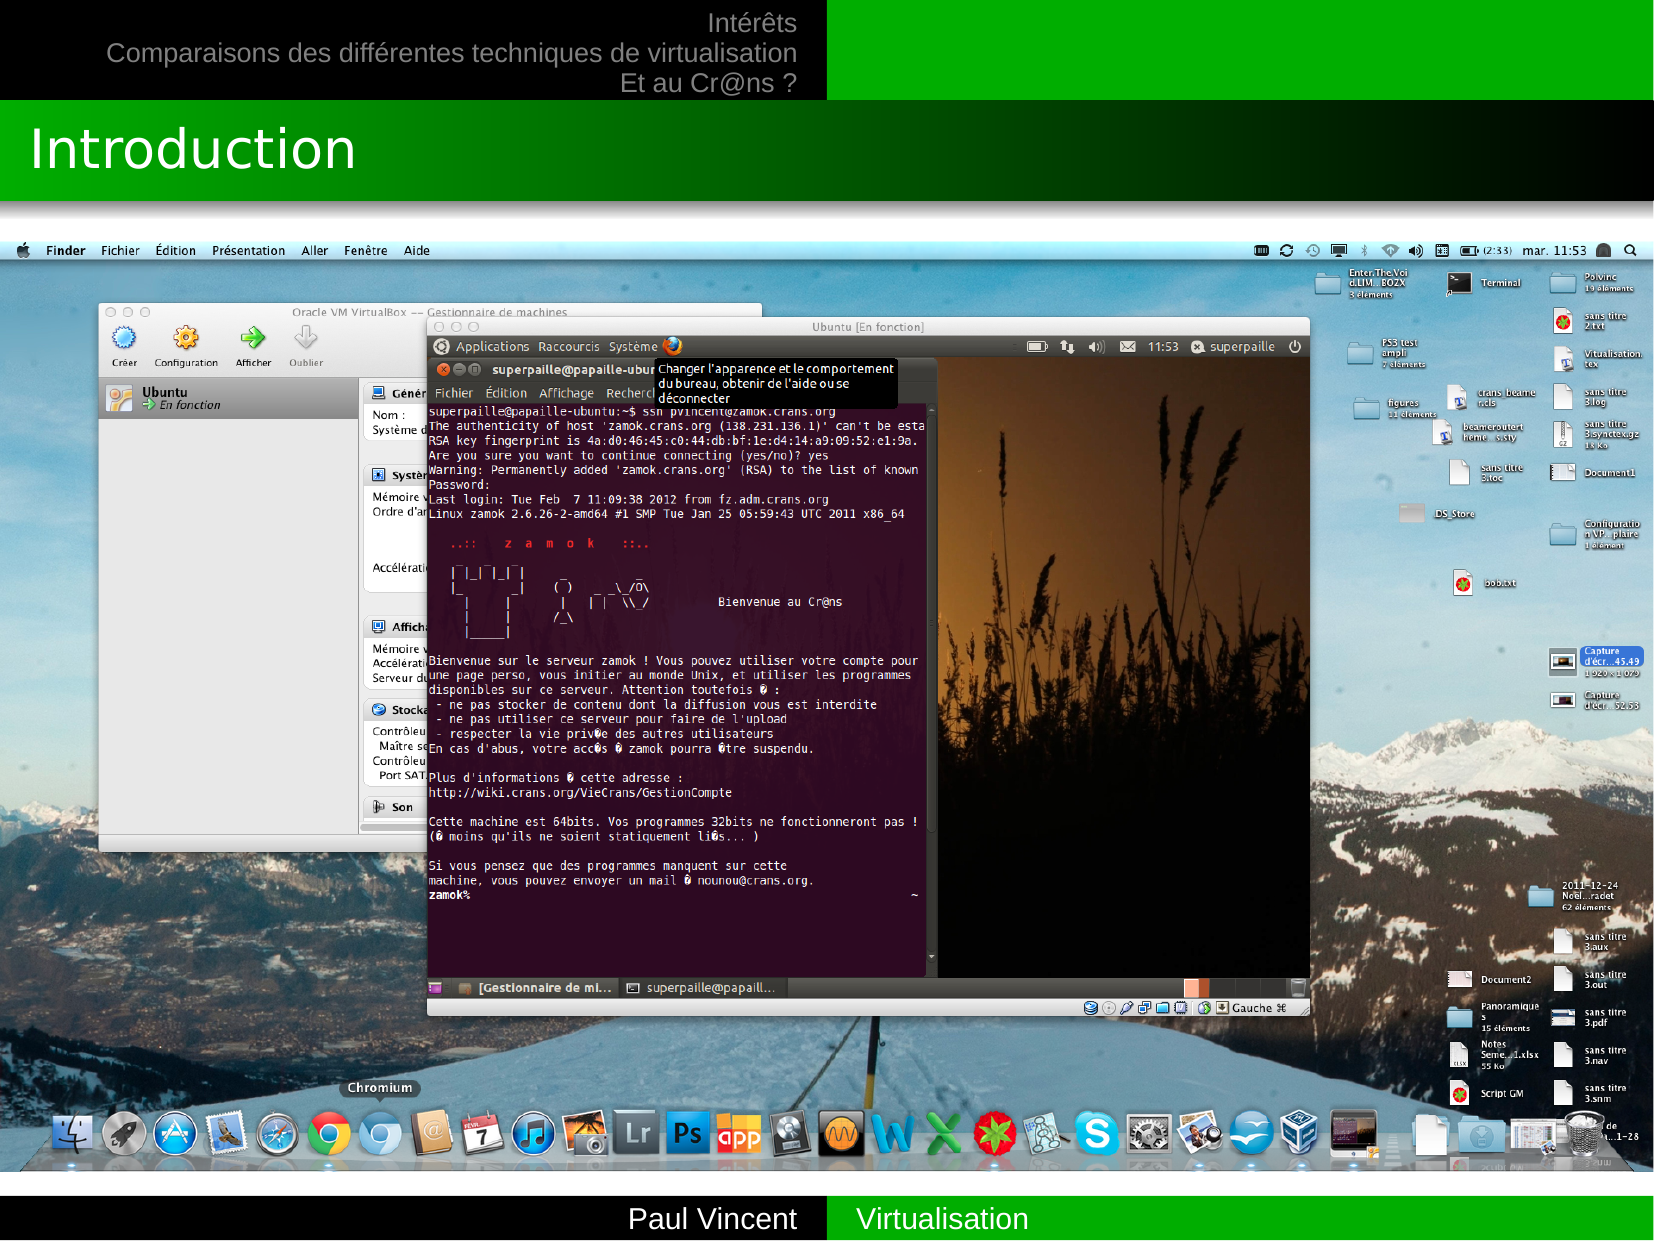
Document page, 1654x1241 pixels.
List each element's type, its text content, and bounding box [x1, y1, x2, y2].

text_box Paul Vincent [0, 1201, 798, 1237]
text_box Virtualisation [856, 1201, 1654, 1237]
text_box [0, 0, 1654, 219]
text_box Introduction [29, 118, 1654, 184]
text_box Intérêts Comparaisons des différentes techniques de virtualisation Et au Cr@ns ? [0, 7, 798, 99]
picture [0, 241, 1654, 1172]
text_box [0, 1195, 1654, 1241]
